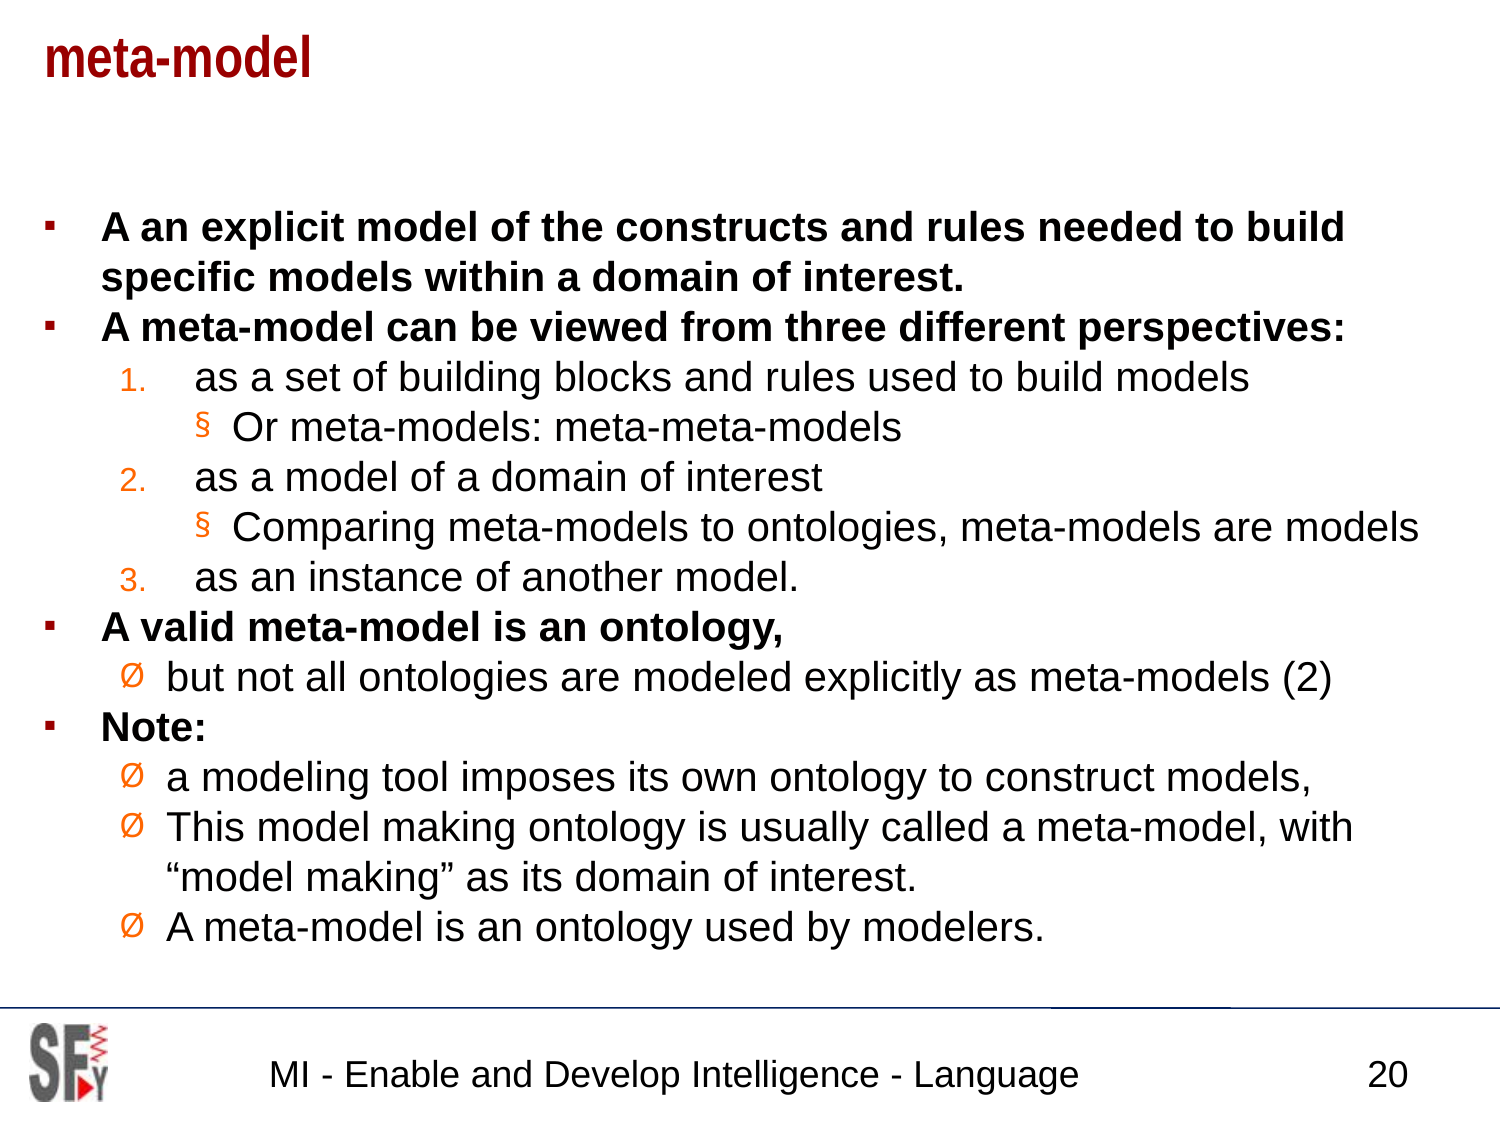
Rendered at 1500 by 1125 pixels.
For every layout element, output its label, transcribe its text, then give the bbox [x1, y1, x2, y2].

title meta-model [29, 12, 1471, 138]
slide_number <numéro> [1352, 1034, 1490, 1103]
picture [29, 1023, 108, 1102]
list A an explicit model of the constructs and rules needed to build specific models within a domain of interest. A meta-model can be viewed from three different perspectives: as a set of building blocks and rules used to build models Or meta-models: meta-meta-models as a model of a domain of interest Comparing meta-models to ontologies, meta-models are models as an instance of another model. A valid meta-model is an ontology, but not all ontologies are modeled explicitly as meta-models (2) Note: a modeling tool imposes its own ontology to construct models, This model making ontology is usually called a meta-model, with “model making” as its domain of interest. A meta-model is an ontology used by modelers. [29, 184, 1471, 988]
footer MI - Enable and Develop Intelligence - Language [253, 1034, 1336, 1103]
